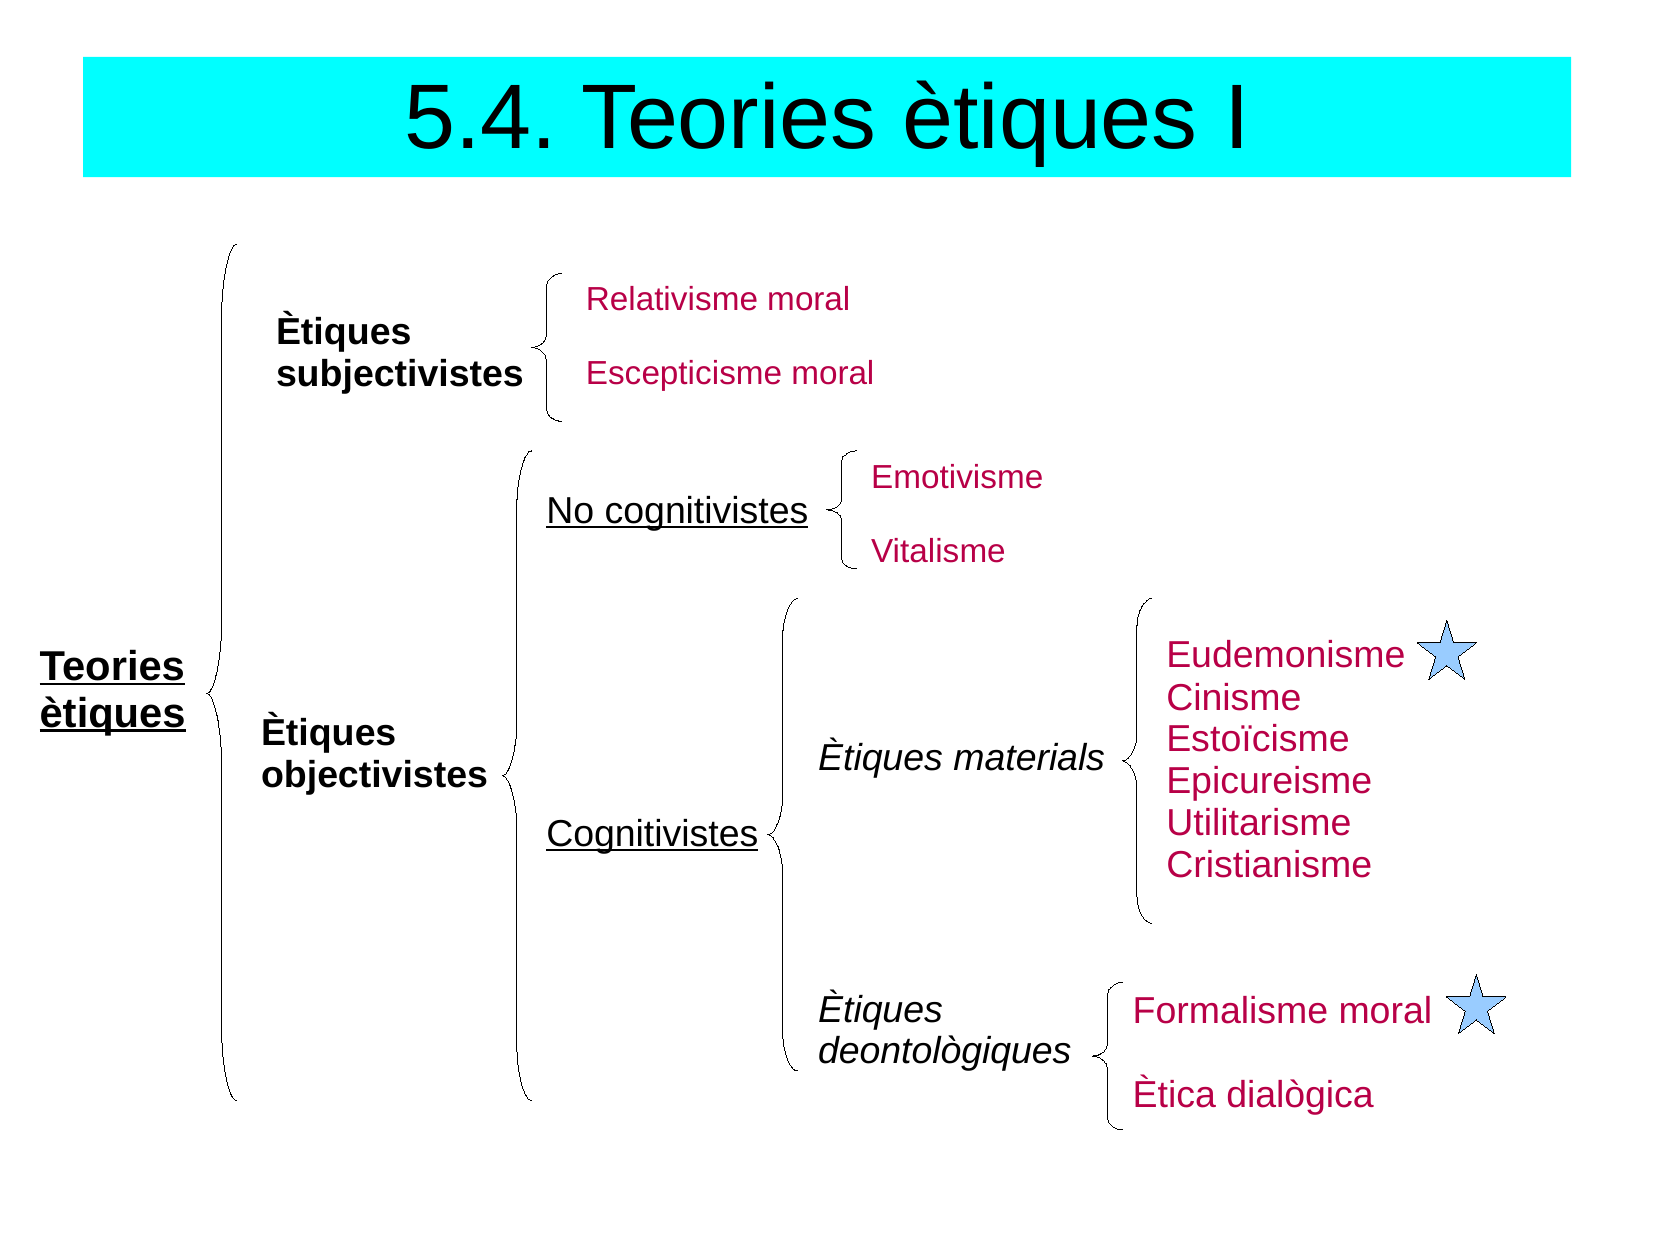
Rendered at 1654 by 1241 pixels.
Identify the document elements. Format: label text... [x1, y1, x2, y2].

text_box [1446, 974, 1506, 1034]
text_box No cognitivistes [531, 482, 824, 540]
text_box [1417, 620, 1477, 680]
text_box Cognitivistes [531, 805, 774, 862]
text_box Formalisme moral Ètica dialògica [1117, 982, 1448, 1124]
text_box Eudemonisme Cinisme Estoïcisme Epicureisme Utilitarisme Cristianisme [1151, 626, 1452, 894]
text_box Relativisme moral Escepticisme moral [571, 273, 890, 401]
title 5.4. Teories ètiques I [83, 56, 1572, 178]
text_box Ètiques subjectivistes [261, 303, 538, 405]
text_box Teories ètiques [24, 635, 201, 746]
text_box Emotivisme Vitalisme [856, 450, 1059, 578]
text_box Ètiques materials Ètiques deontològiques [803, 728, 1120, 1078]
text_box Ètiques objectivistes [246, 703, 503, 806]
